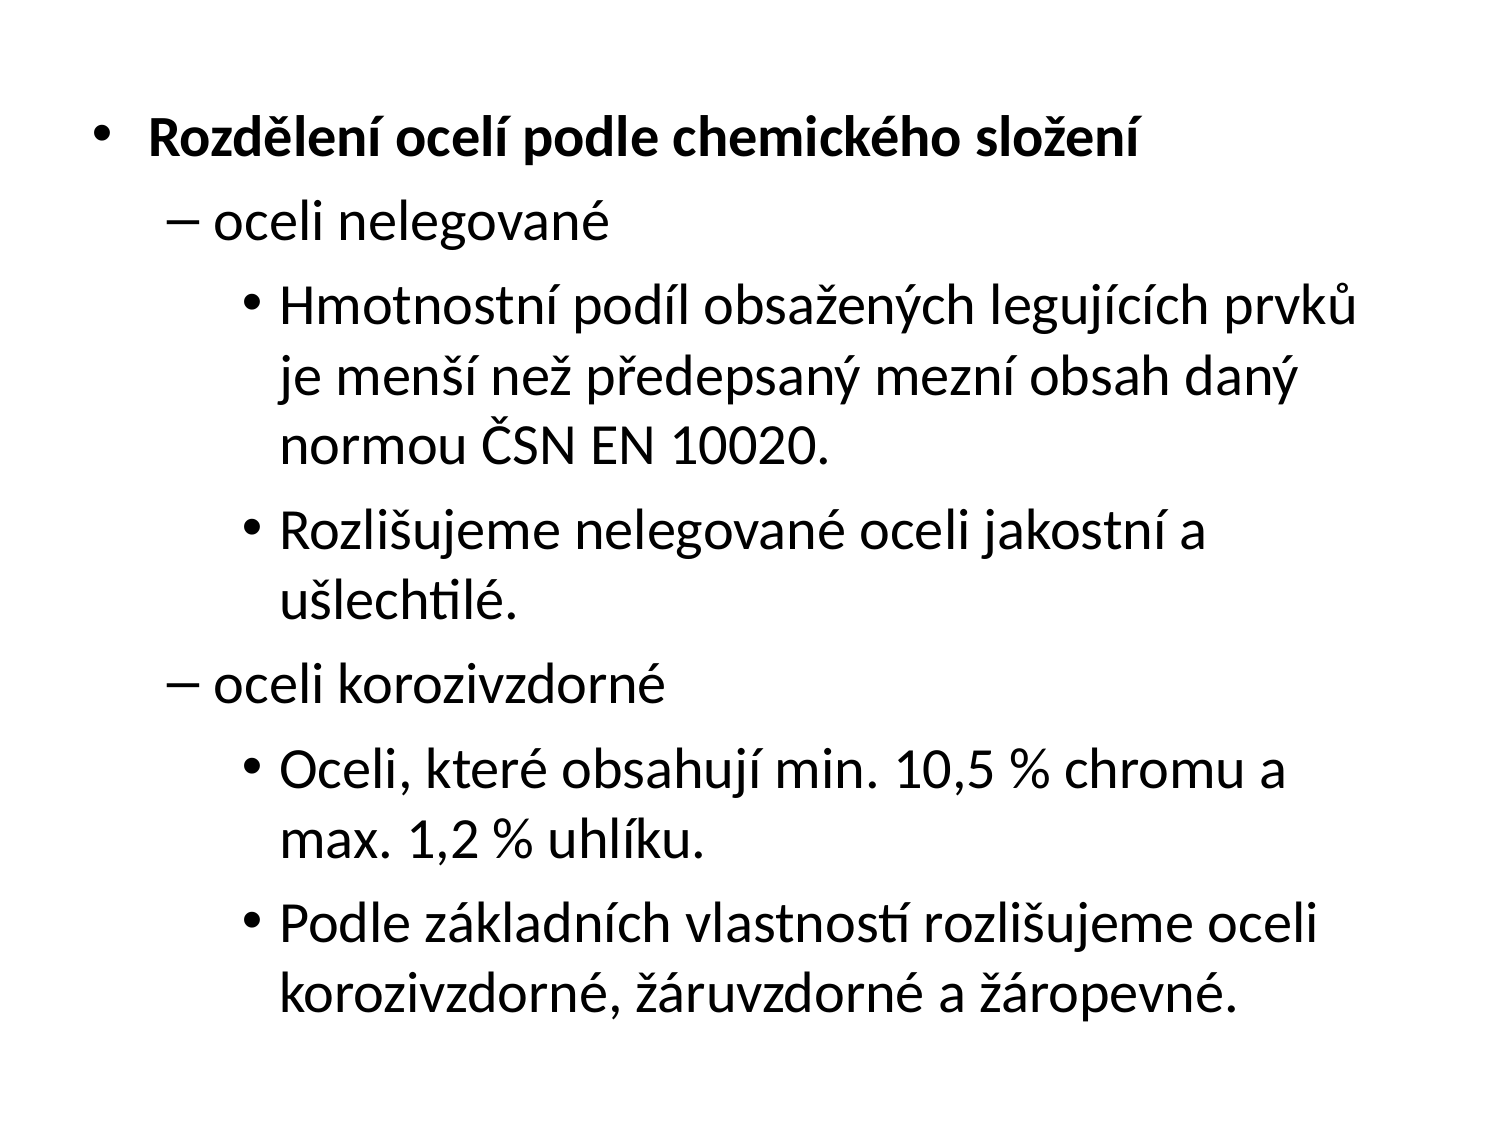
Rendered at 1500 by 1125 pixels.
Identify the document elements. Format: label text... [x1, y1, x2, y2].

list Rozdělení ocelí podle chemického složení oceli nelegované Hmotnostní podíl obsažených legujících prvků je menší než předepsaný mezní obsah daný normou ČSN EN 10020. Rozlišujeme nelegované oceli jakostní a ušlechtilé. oceli korozivzdorné Oceli, které obsahují min. 10,5 % chromu a max. 1,2 % uhlíku. Podle základních vlastností rozlišujeme oceli korozivzdorné, žáruvzdorné a žáropevné. [76, 90, 1427, 1033]
